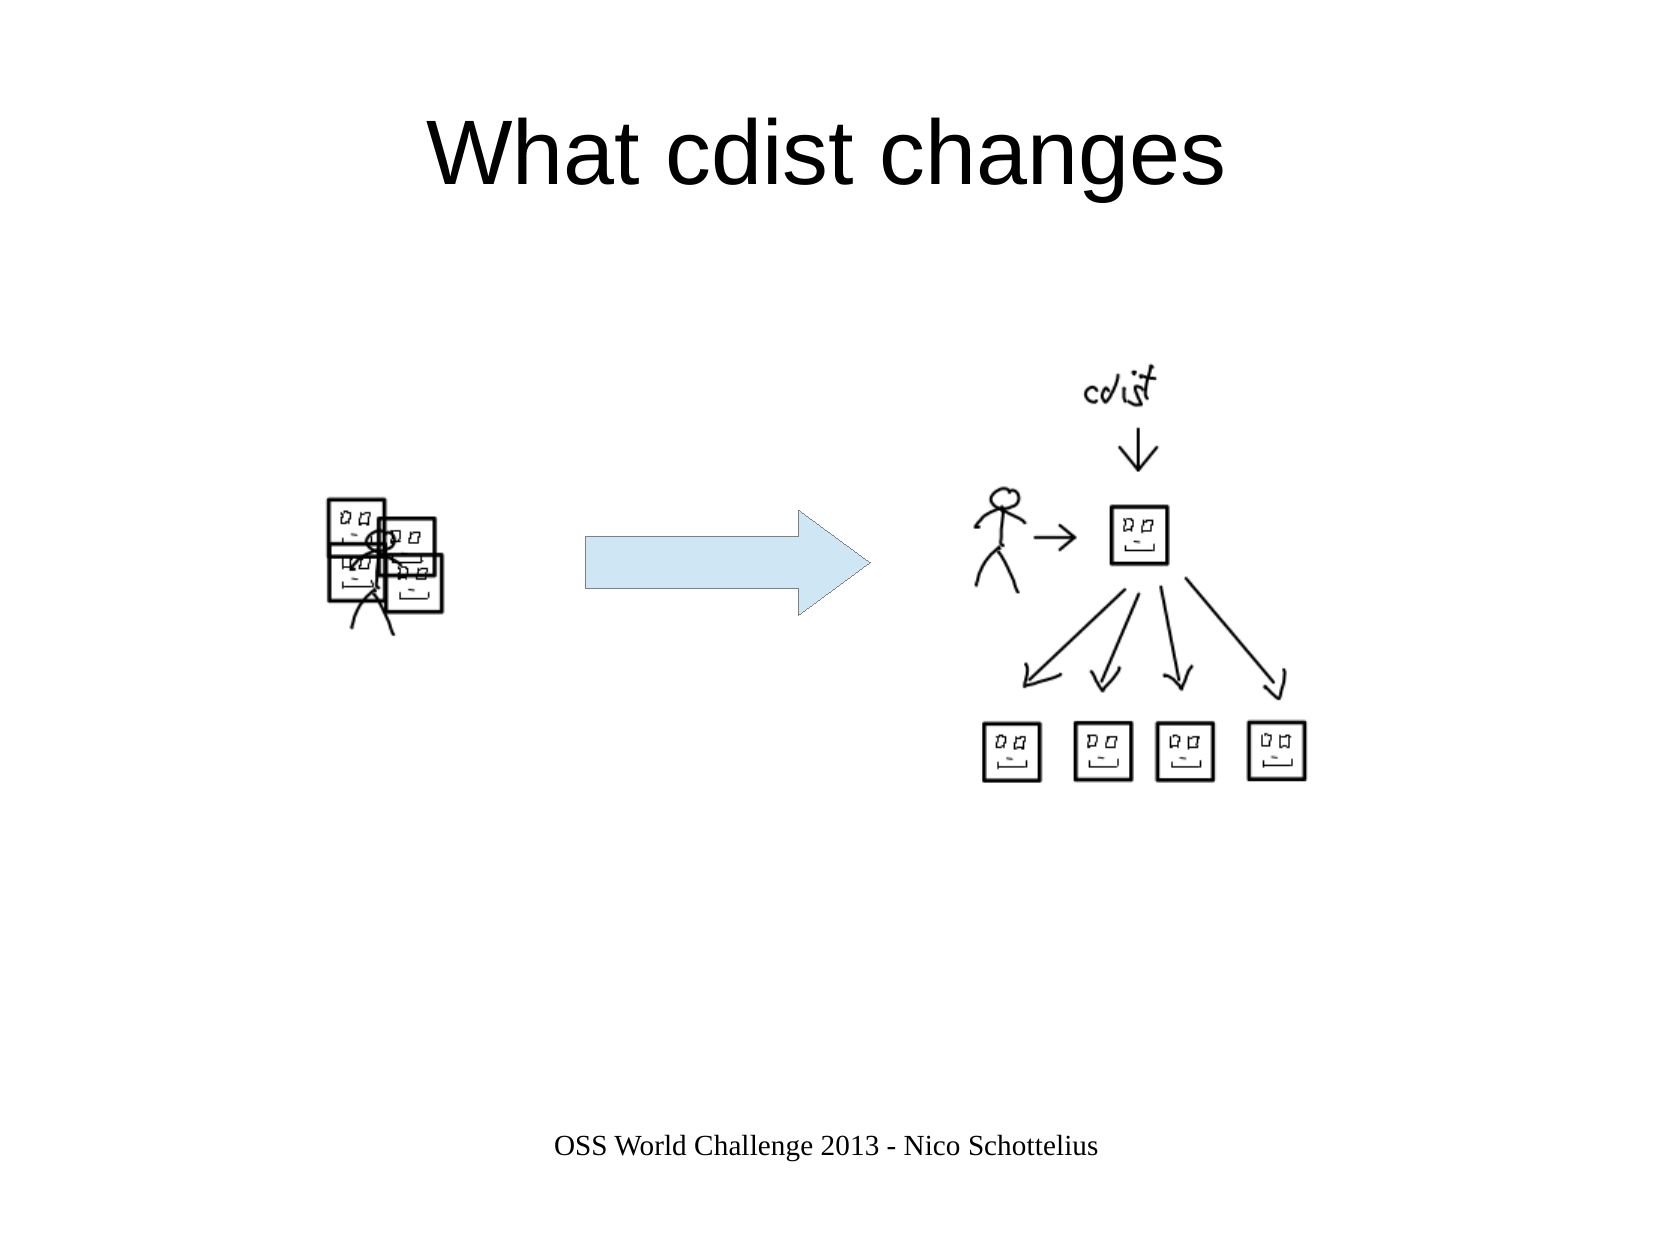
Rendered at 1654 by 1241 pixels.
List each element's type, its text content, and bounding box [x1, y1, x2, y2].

picture [270, 464, 496, 651]
picture [915, 329, 1365, 825]
title What cdist changes [82, 49, 1571, 257]
text_box [585, 510, 871, 616]
